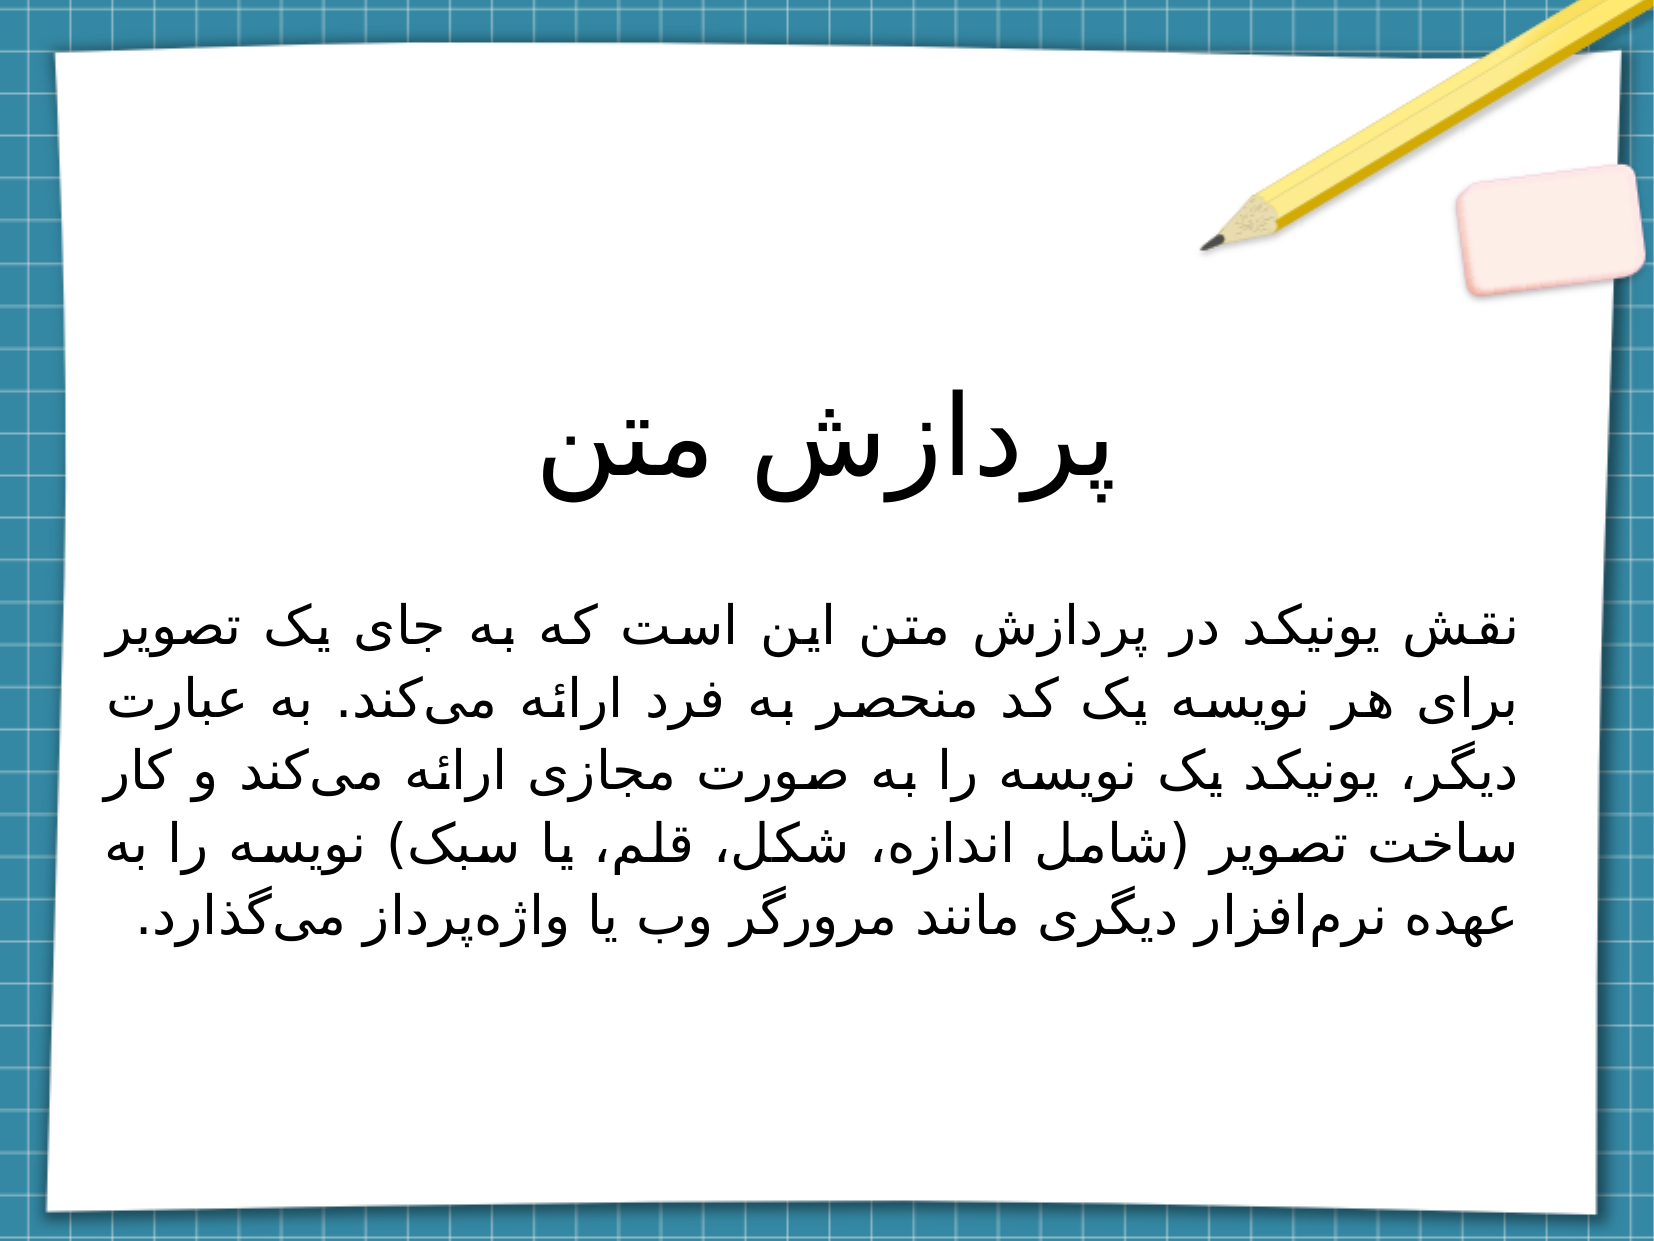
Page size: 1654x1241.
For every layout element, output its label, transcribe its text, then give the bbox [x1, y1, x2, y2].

list نقش یونیکد در پردازش متن این است که به جای یک تصویر برای هر نویسه یک کد منحصر به فرد ارائه می‌کند. به عبارت دیگر، یونیکد یک نویسه را به صورت مجازی ارائه می‌کند و کار ساخت تصویر (شامل اندازه، شکل، قلم، یا سبک) نویسه را به عهده نرم‌افزار دیگری مانند مرورگر وب یا واژه‌پرداز می‌گذارد. [101, 585, 1591, 1126]
title پردازش متن [82, 332, 1571, 541]
picture [0, 0, 1654, 1241]
